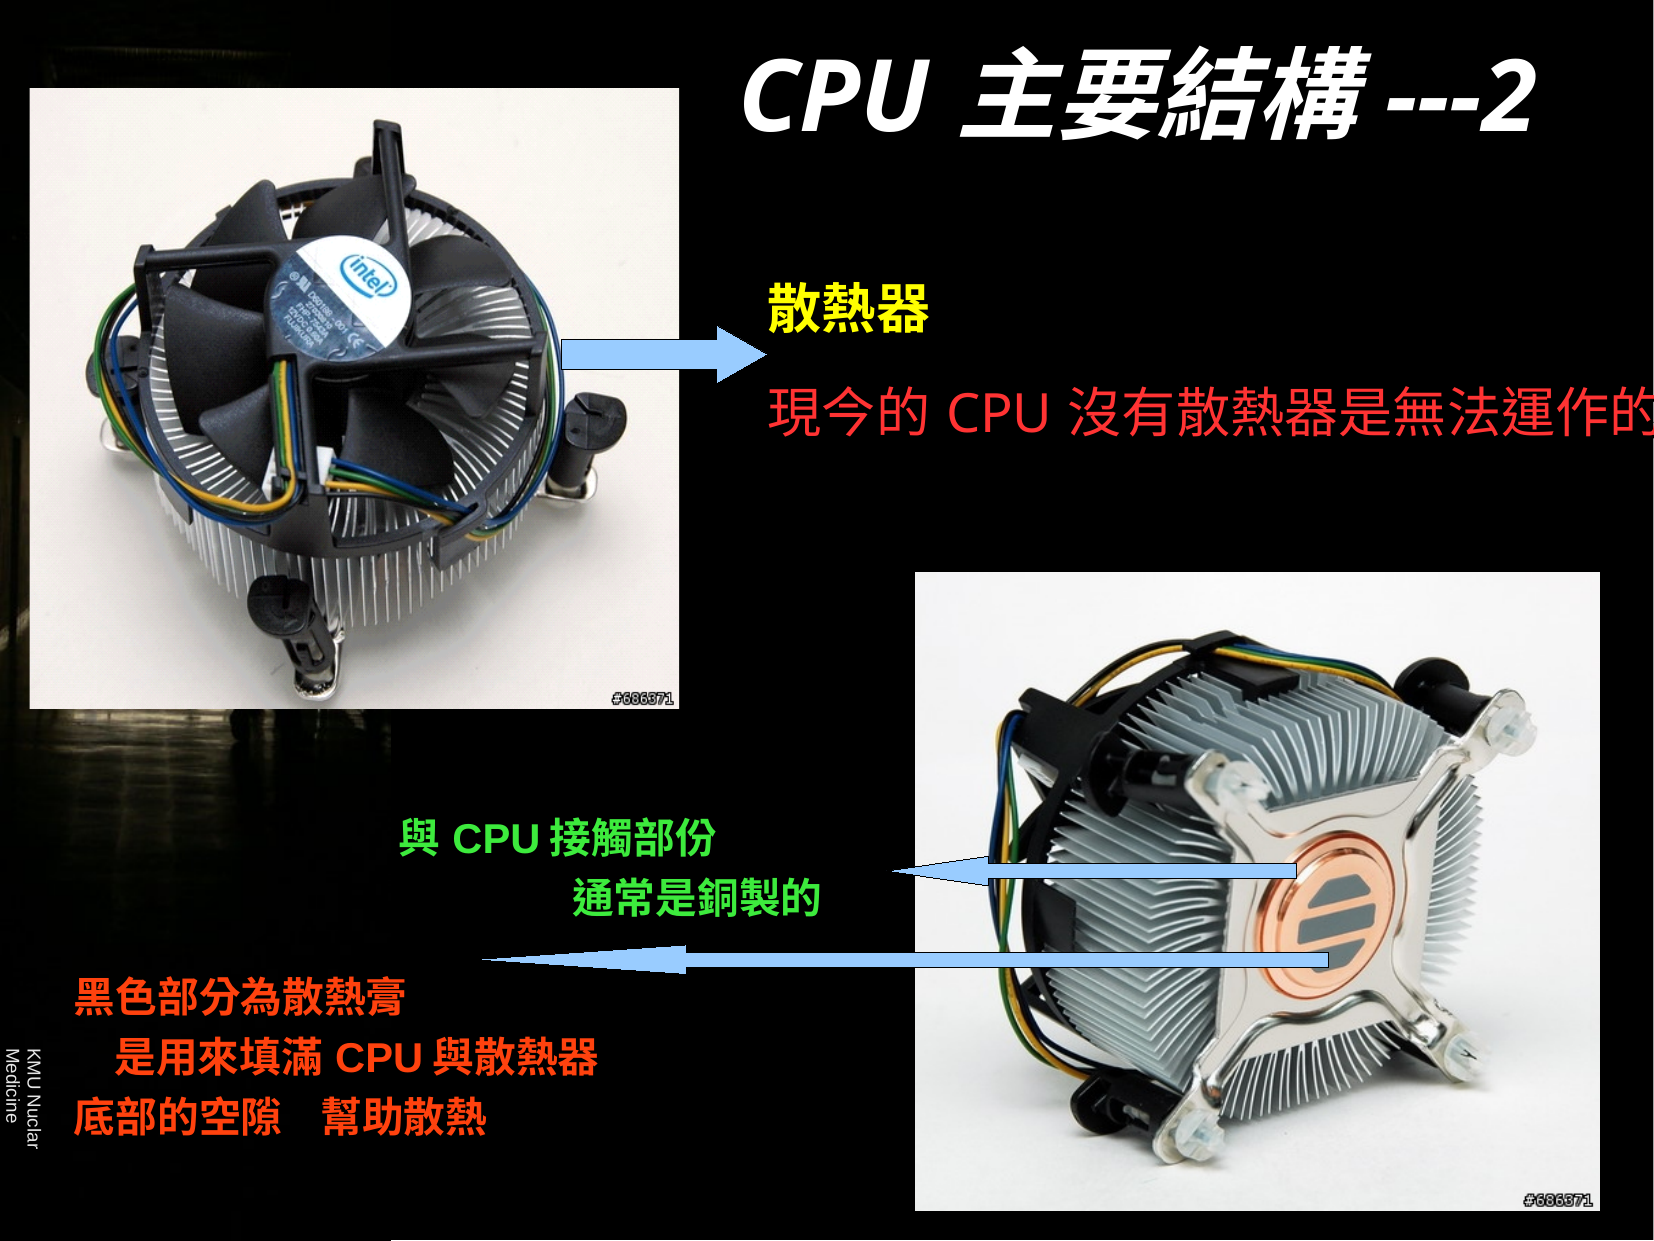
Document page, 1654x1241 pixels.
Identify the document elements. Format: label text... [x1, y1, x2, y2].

text_box 黑色部分為散熱膏 是用來填滿CPU與散熱器底部的空隙 幫助散熱 [59, 956, 621, 1123]
picture [123, 1124, 132, 1129]
list 散熱器 現今的CPU沒有散熱器是無法運作的 [767, 265, 1654, 502]
text_box CPU主要結構---2 [738, 27, 1542, 148]
text_box [561, 324, 768, 384]
text_box [885, 856, 1297, 886]
text_box [472, 944, 1329, 975]
picture [0, 0, 680, 1241]
picture [915, 572, 1600, 1211]
text_box 與CPU接觸部份 通常是銅製的 [383, 797, 916, 914]
